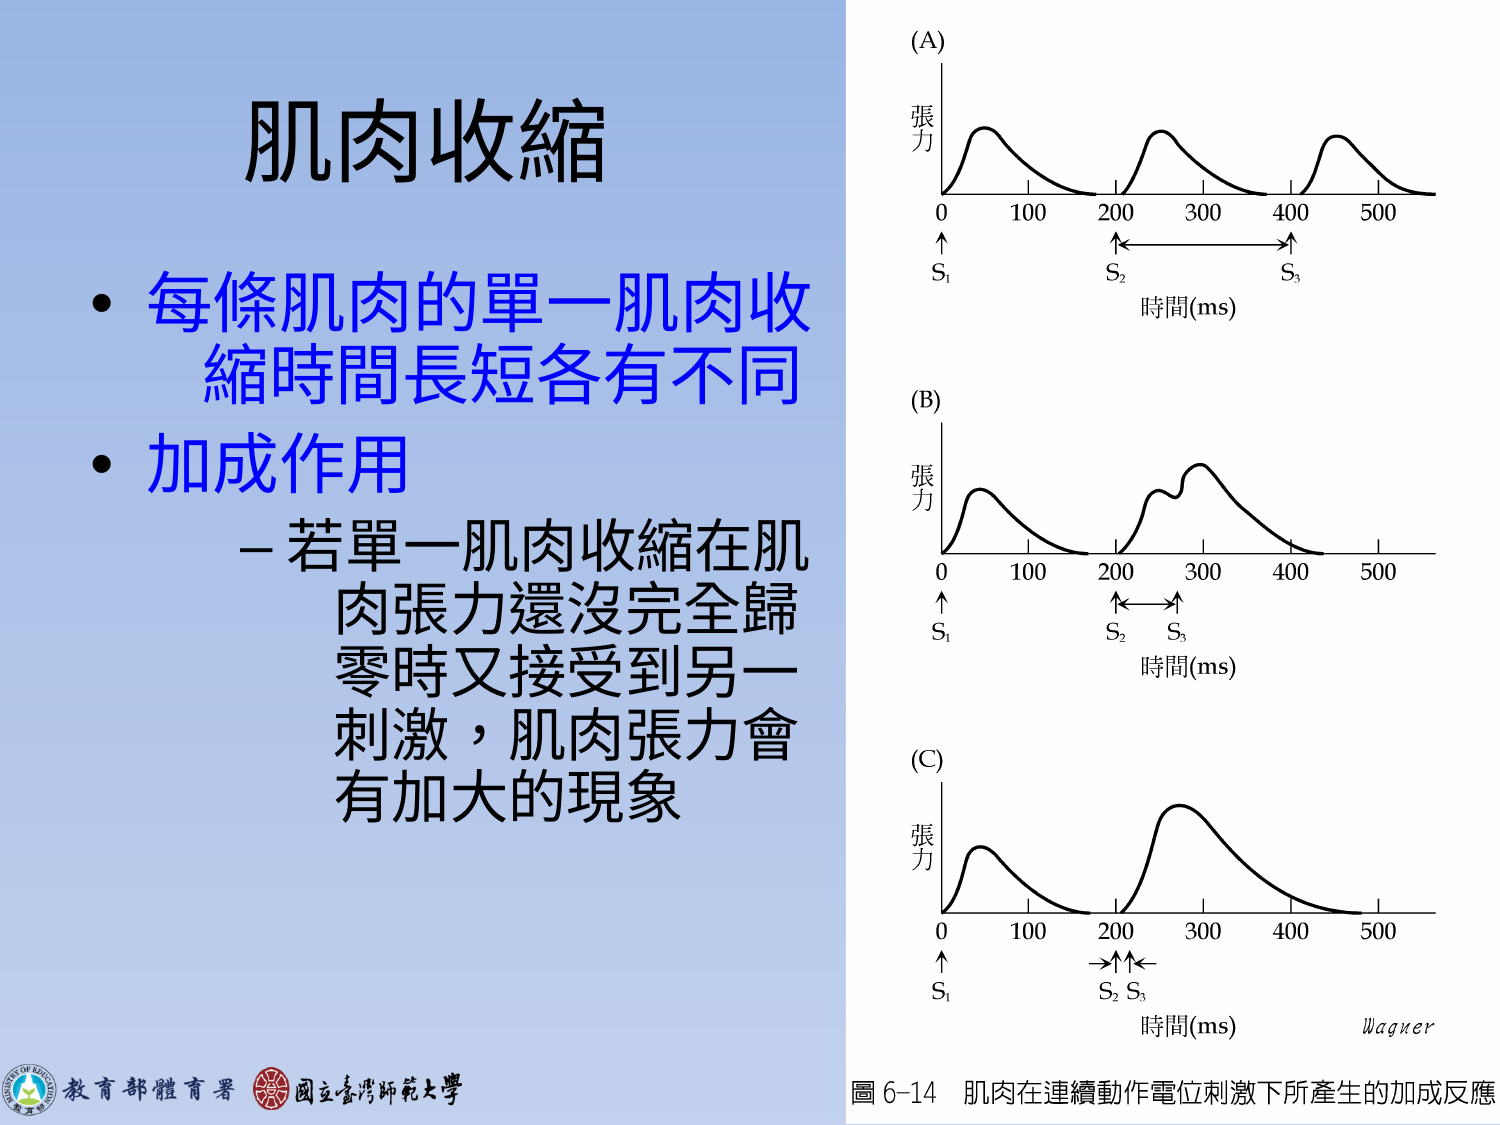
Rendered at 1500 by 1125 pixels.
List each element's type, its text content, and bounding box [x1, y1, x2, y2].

list 每條肌肉的單一肌肉收縮時間長短各有不同 加成作用 若單一肌肉收縮在肌肉張力還沒完全歸零時又接受到另一刺激，肌肉張力會有加大的現象 [75, 262, 845, 1005]
title 肌肉收縮 [75, 45, 777, 233]
picture [845, 0, 1500, 1124]
